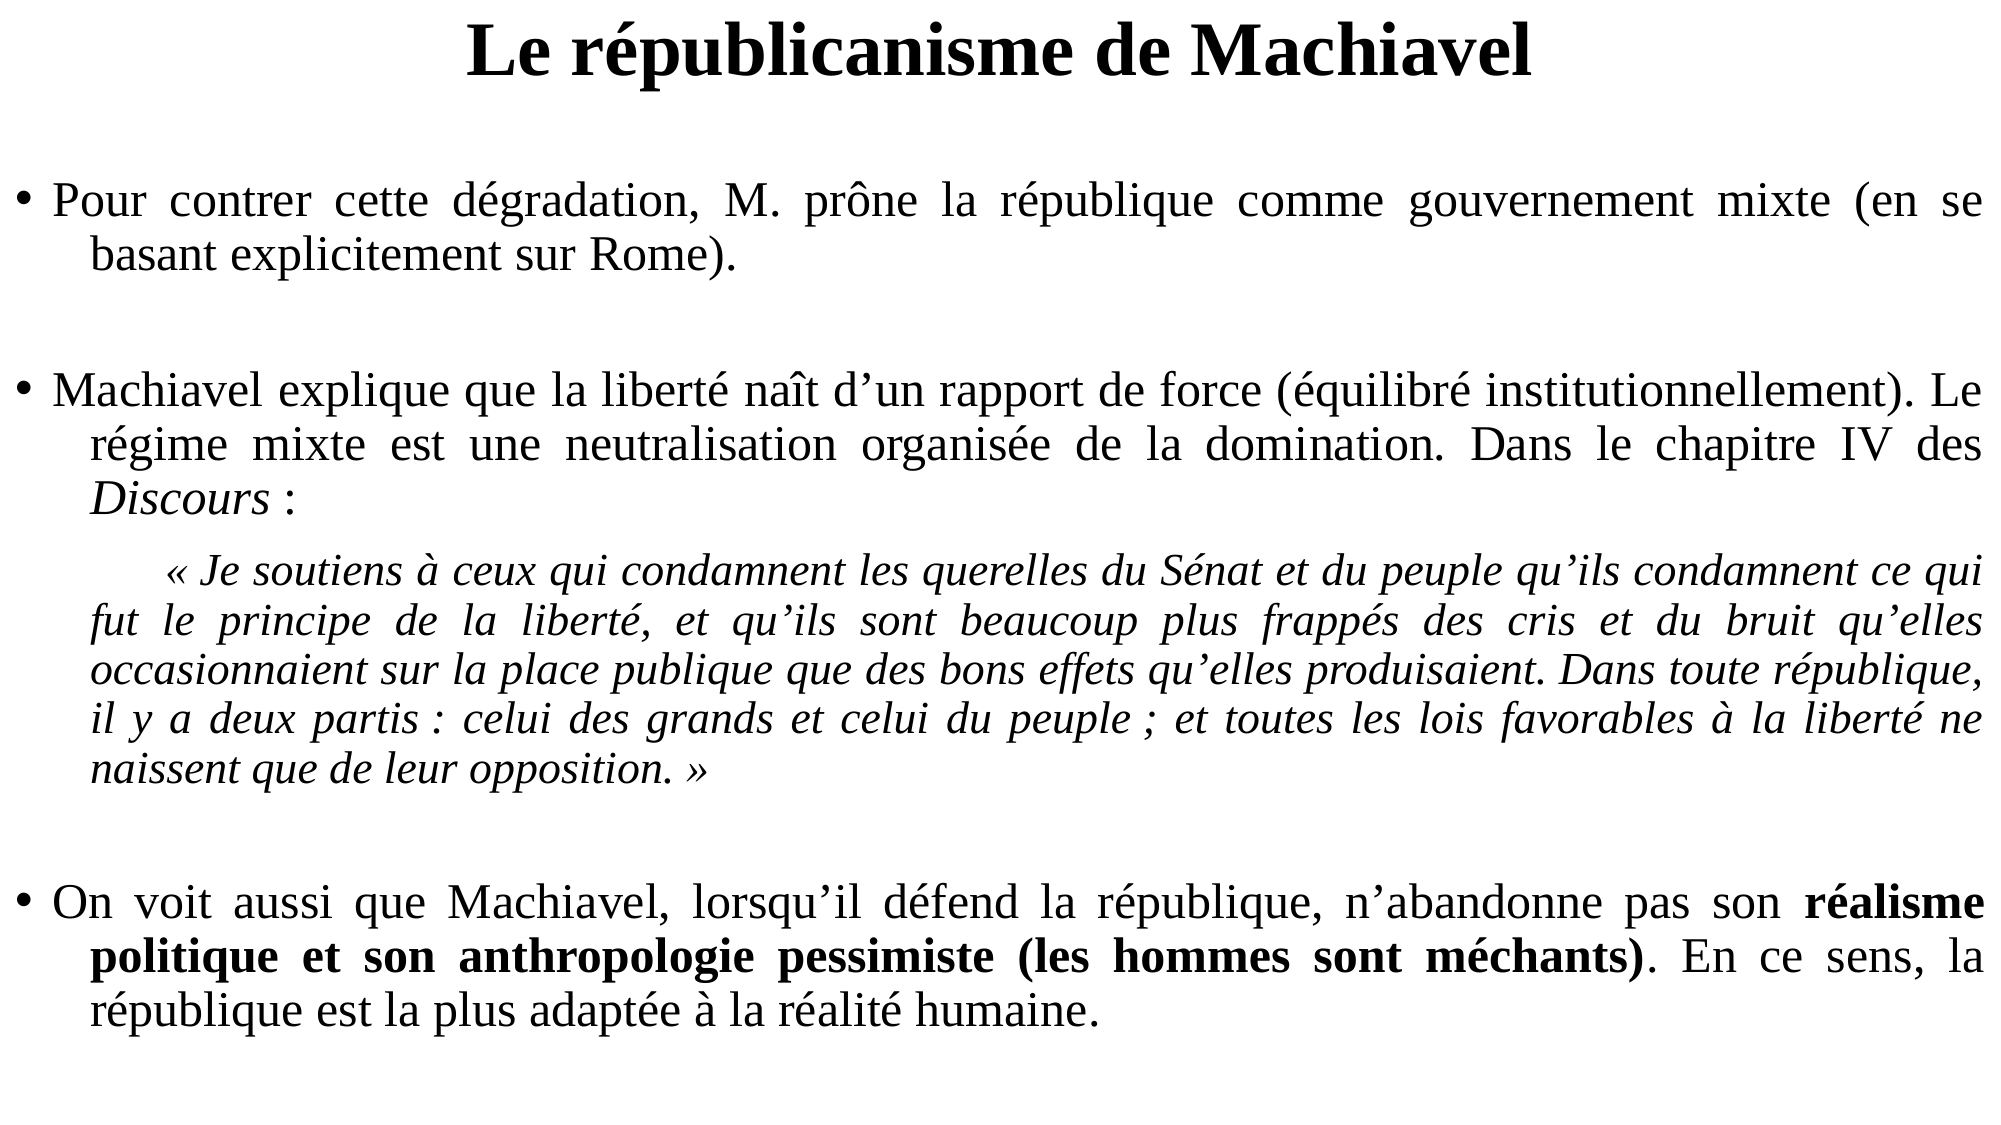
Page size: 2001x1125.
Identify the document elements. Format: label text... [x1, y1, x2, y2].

list Pour contrer cette dégradation, M. prône la république comme gouvernement mixte (en se basant explicitement sur Rome). Machiavel explique que la liberté naît d’un rapport de force (équilibré institutionnellement). Le régime mixte est une neutralisation organisée de la domination. Dans le chapitre IV des Discours : « Je soutiens à ceux qui condamnent les querelles du Sénat et du peuple qu’ils condamnent ce qui fut le principe de la liberté, et qu’ils sont beaucoup plus frappés des cris et du bruit qu’elles occasionnaient sur la place publique que des bons effets qu’elles produisaient. Dans toute république, il y a deux partis : celui des grands et celui du peuple ; et toutes les lois favorables à la liberté ne naissent que de leur opposition. » On voit aussi que Machiavel, lorsqu’il défend la république, n’abandonne pas son réalisme politique et son anthropologie pessimiste (les hommes sont méchants). En ce sens, la république est la plus adaptée à la réalité humaine. [0, 165, 2000, 1125]
title Le républicanisme de Machiavel [249, 0, 1750, 102]
